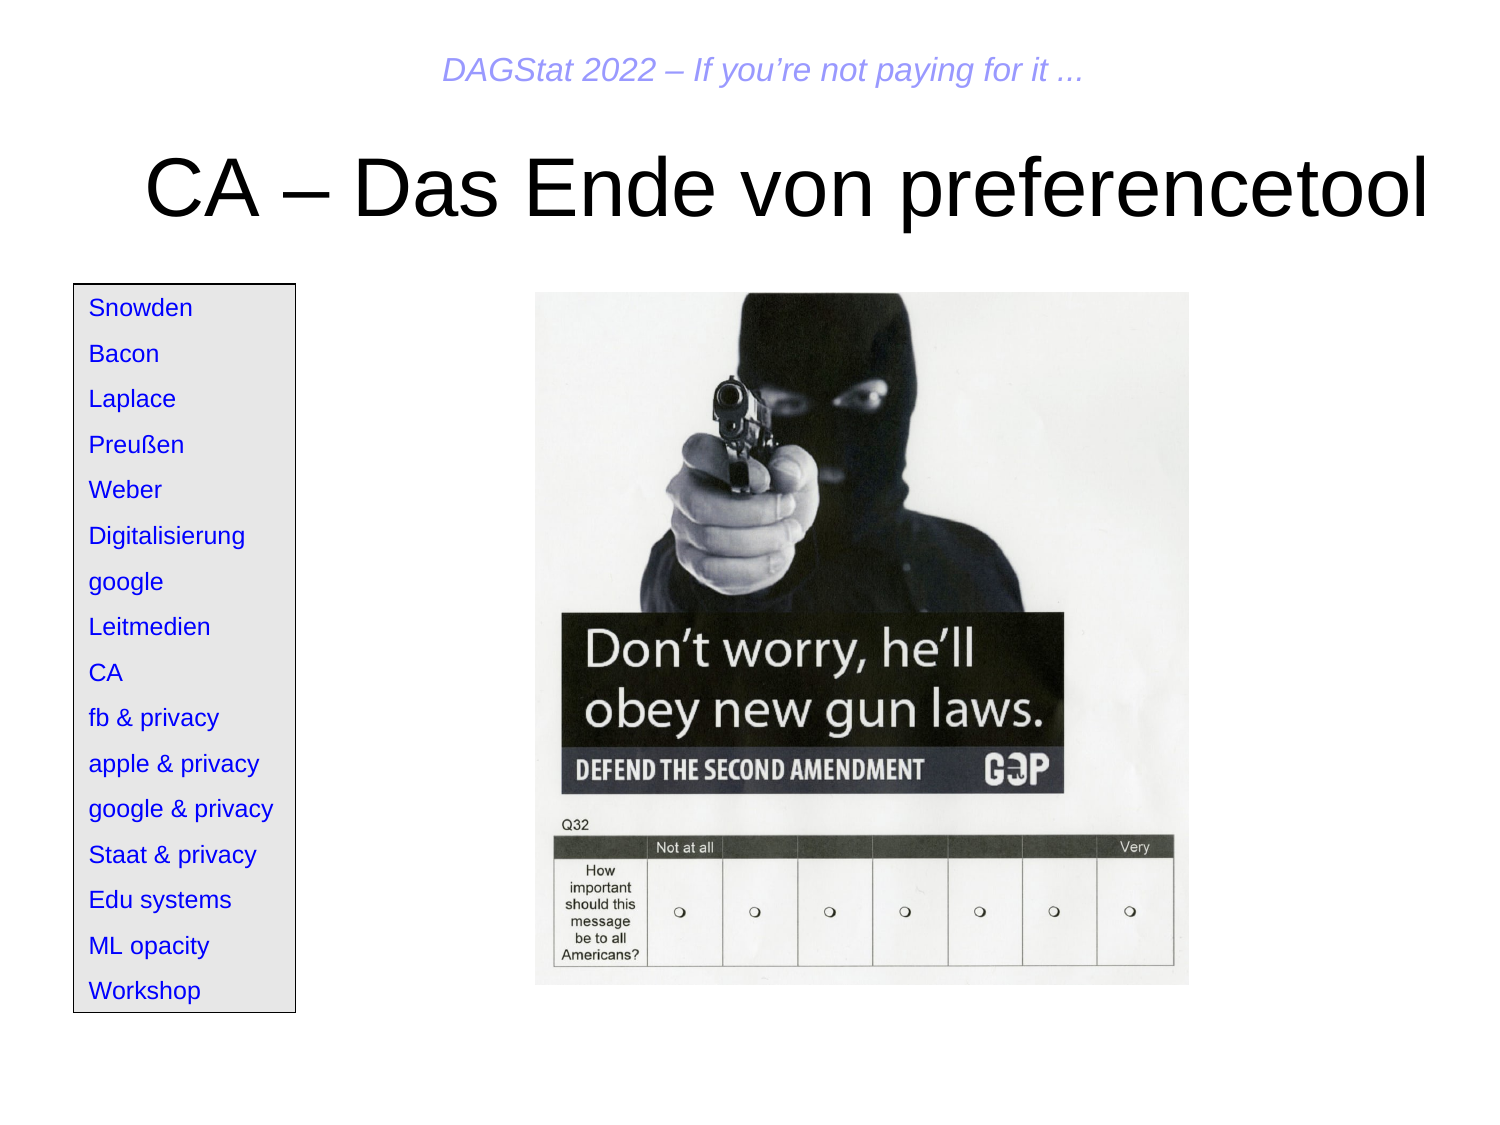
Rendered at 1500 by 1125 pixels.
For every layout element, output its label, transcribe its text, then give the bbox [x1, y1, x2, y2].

picture [535, 292, 1189, 985]
title CA – Das Ende von preferencetool [113, 96, 1463, 285]
